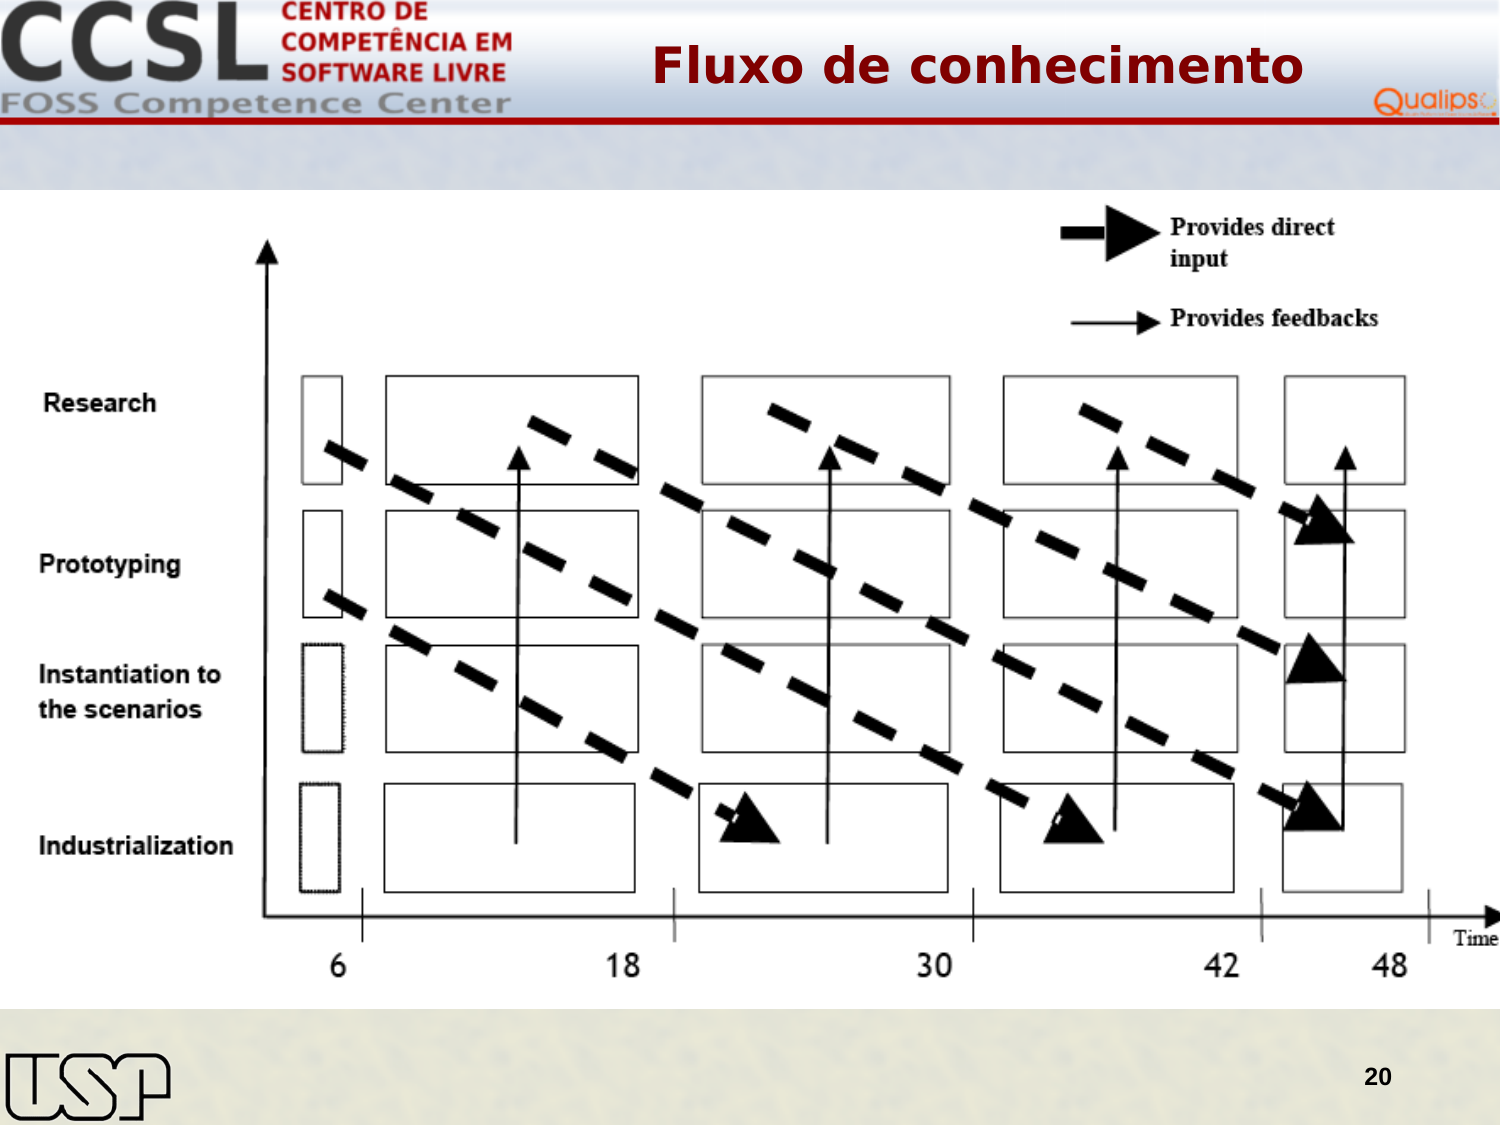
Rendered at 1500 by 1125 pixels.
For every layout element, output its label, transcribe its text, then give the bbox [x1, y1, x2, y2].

picture [0, 0, 1500, 1125]
title Fluxo de conhecimento [531, 24, 1425, 108]
